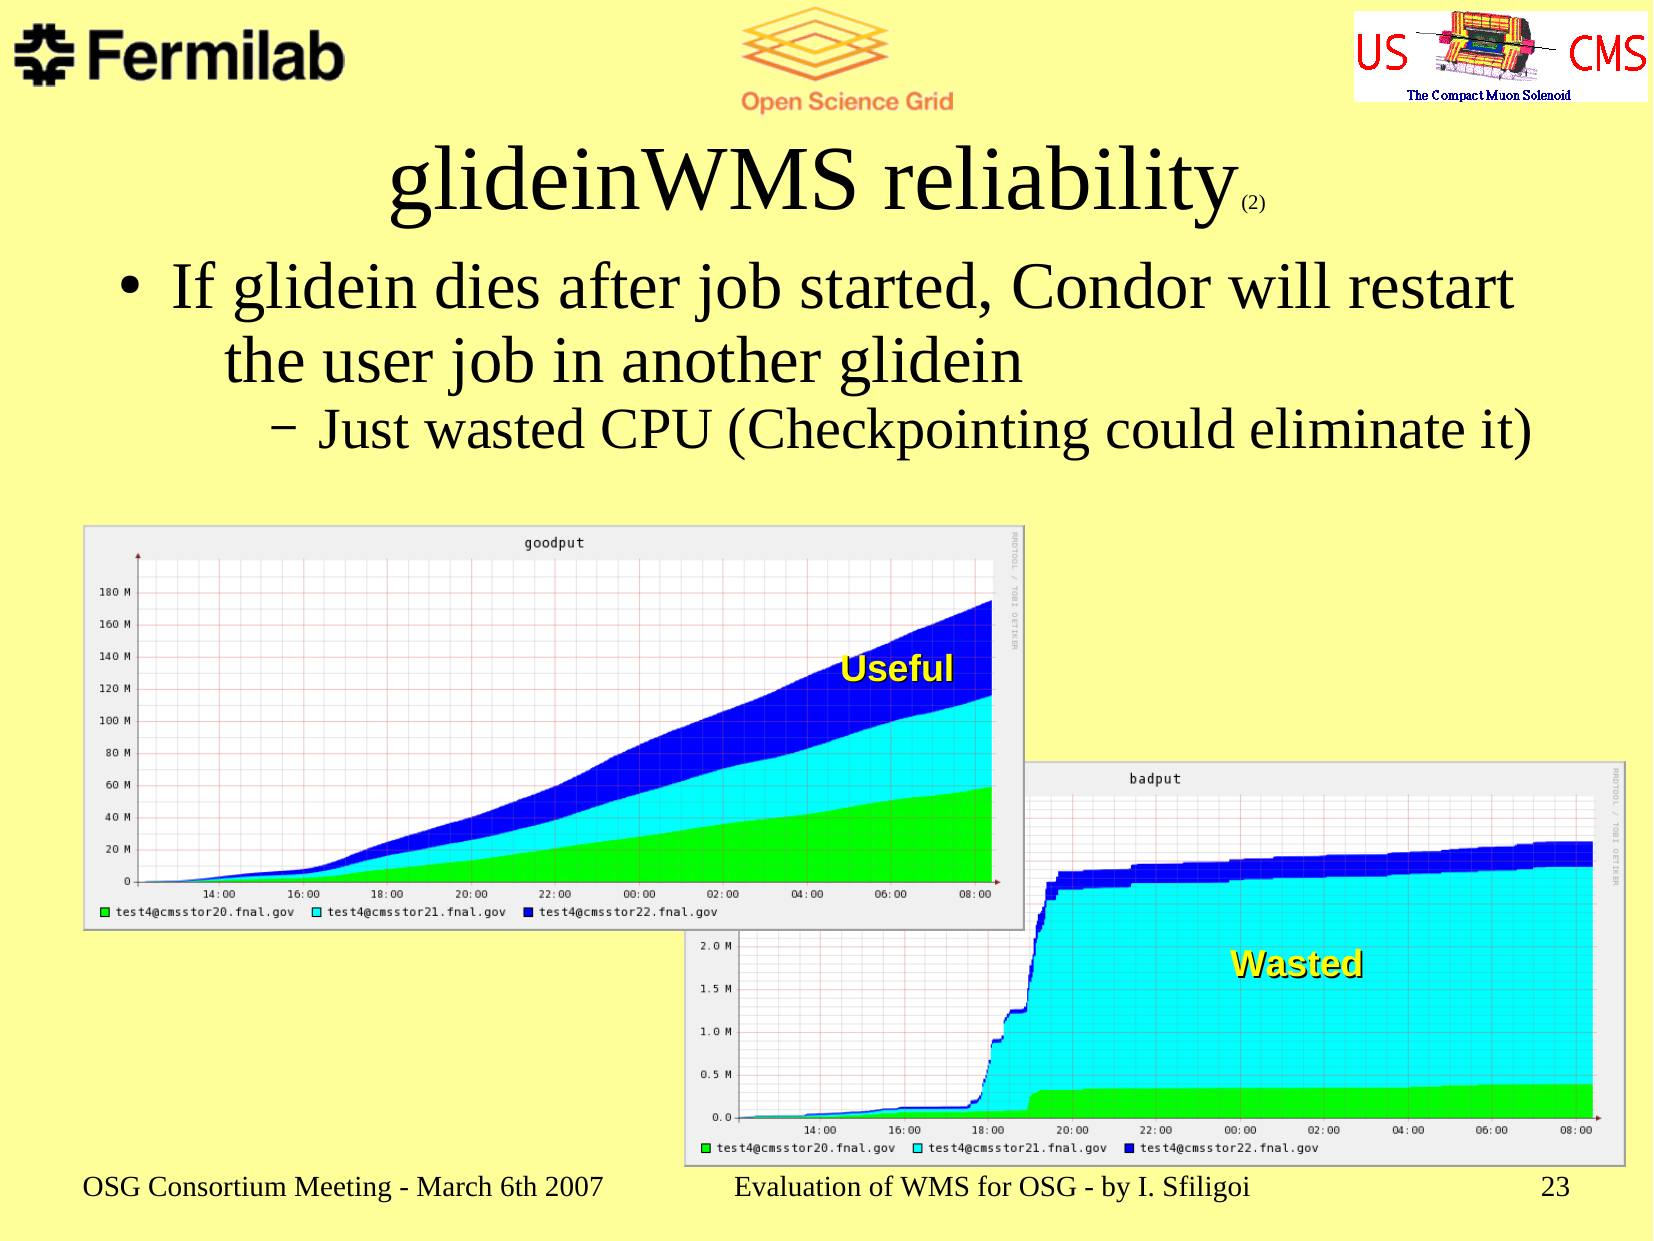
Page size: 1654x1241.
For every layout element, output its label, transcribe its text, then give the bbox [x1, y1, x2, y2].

picture [1354, 11, 1648, 102]
list If glidein dies after job started, Condor will restart the user job in another glidein Just wasted CPU (Checkpointing could eliminate it) [82, 248, 1571, 1111]
text_box Useful [825, 639, 970, 712]
title glideinWMS reliability(2) [82, 100, 1571, 248]
picture [14, 23, 345, 87]
picture [741, 5, 953, 100]
picture [684, 761, 1626, 1167]
picture [83, 525, 1025, 931]
text_box Wasted [1215, 935, 1379, 1007]
